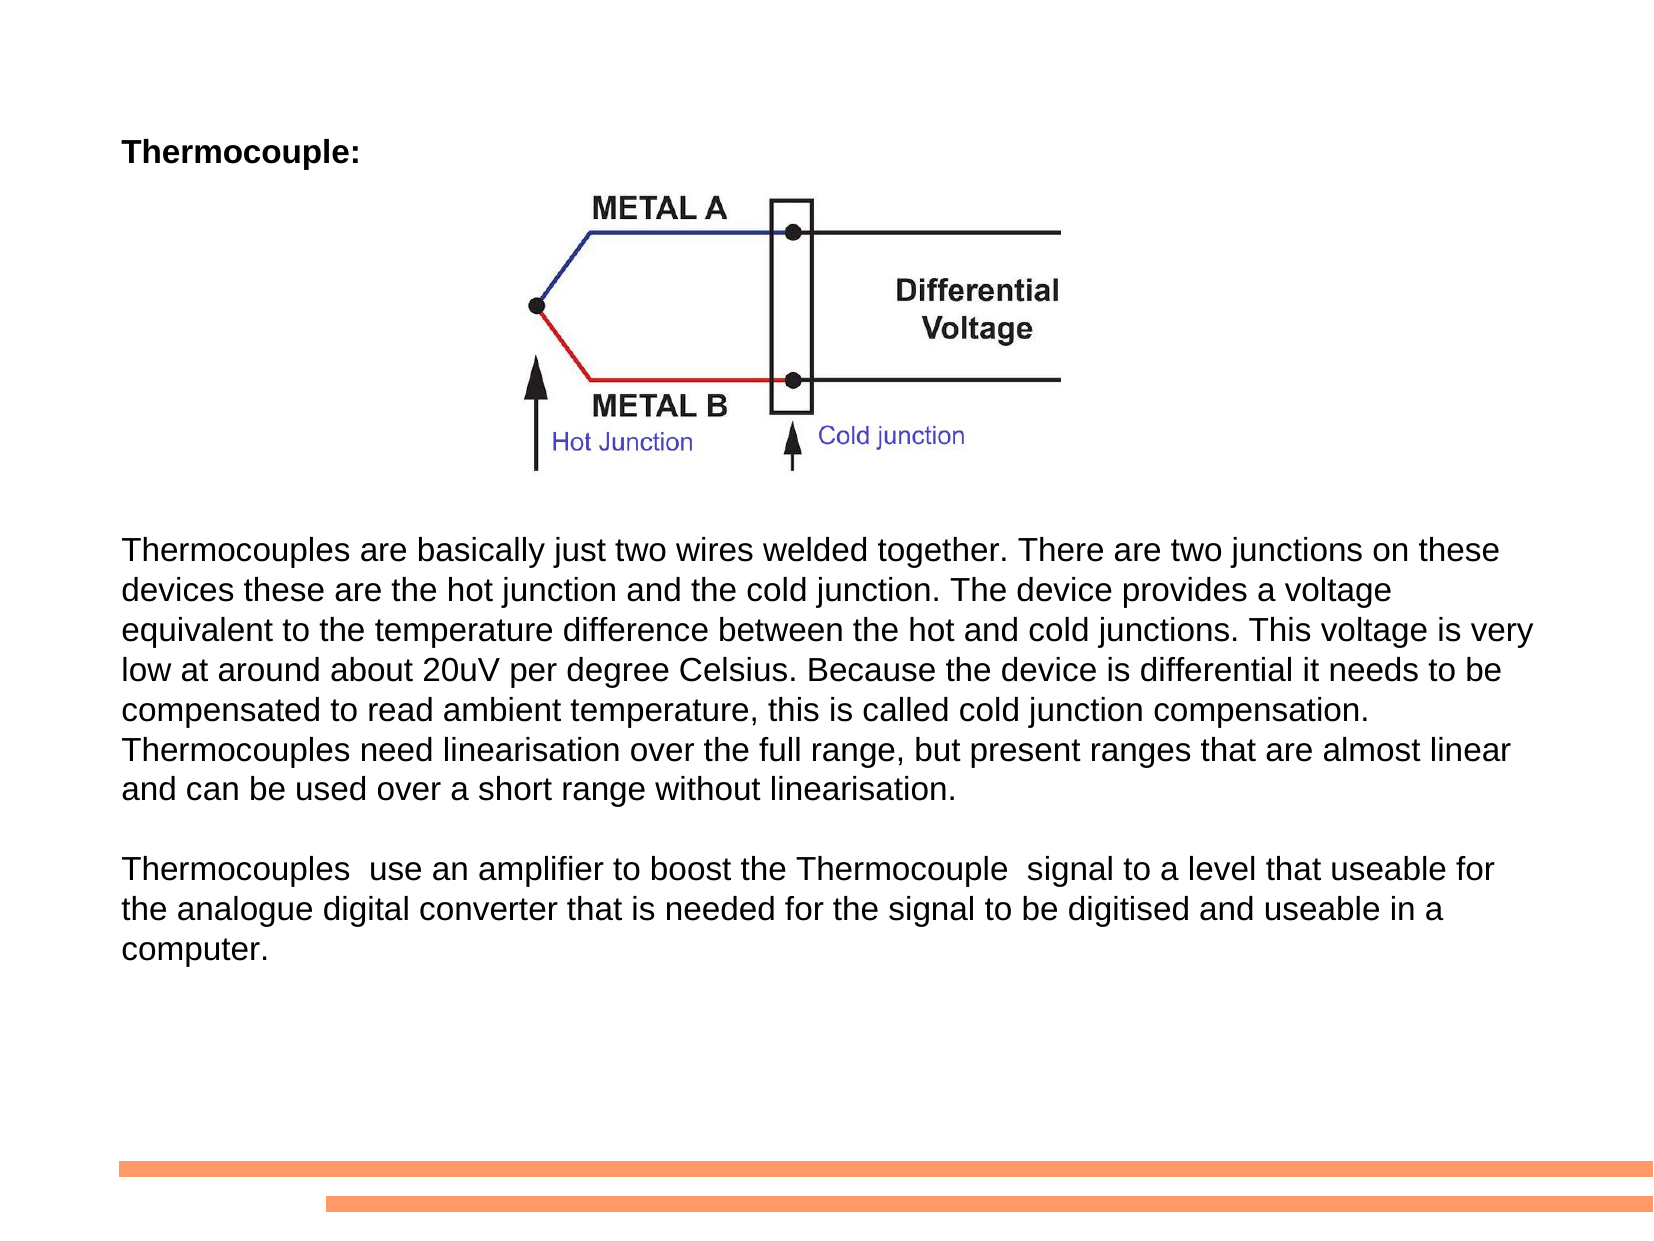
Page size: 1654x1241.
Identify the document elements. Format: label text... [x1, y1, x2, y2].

title Thermocouple: [121, 129, 1534, 168]
picture [436, 168, 1061, 478]
list Thermocouples are basically just two wires welded together. There are two junctions on these devices these are the hot junction and the cold junction. The device provides a voltage equivalent to the temperature difference between the hot and cold junctions. This voltage is very low at around about 20uV per degree Celsius. Because the device is differential it needs to be compensated to read ambient temperature, this is called cold junction compensation. Thermocouples need linearisation over the full range, but present ranges that are almost linear and can be used over a short range without linearisation. Thermocouples use an amplifier to boost the Thermocouple signal to a level that useable for the analogue digital converter that is needed for the signal to be digitised and useable in a computer. [121, 168, 1551, 1134]
